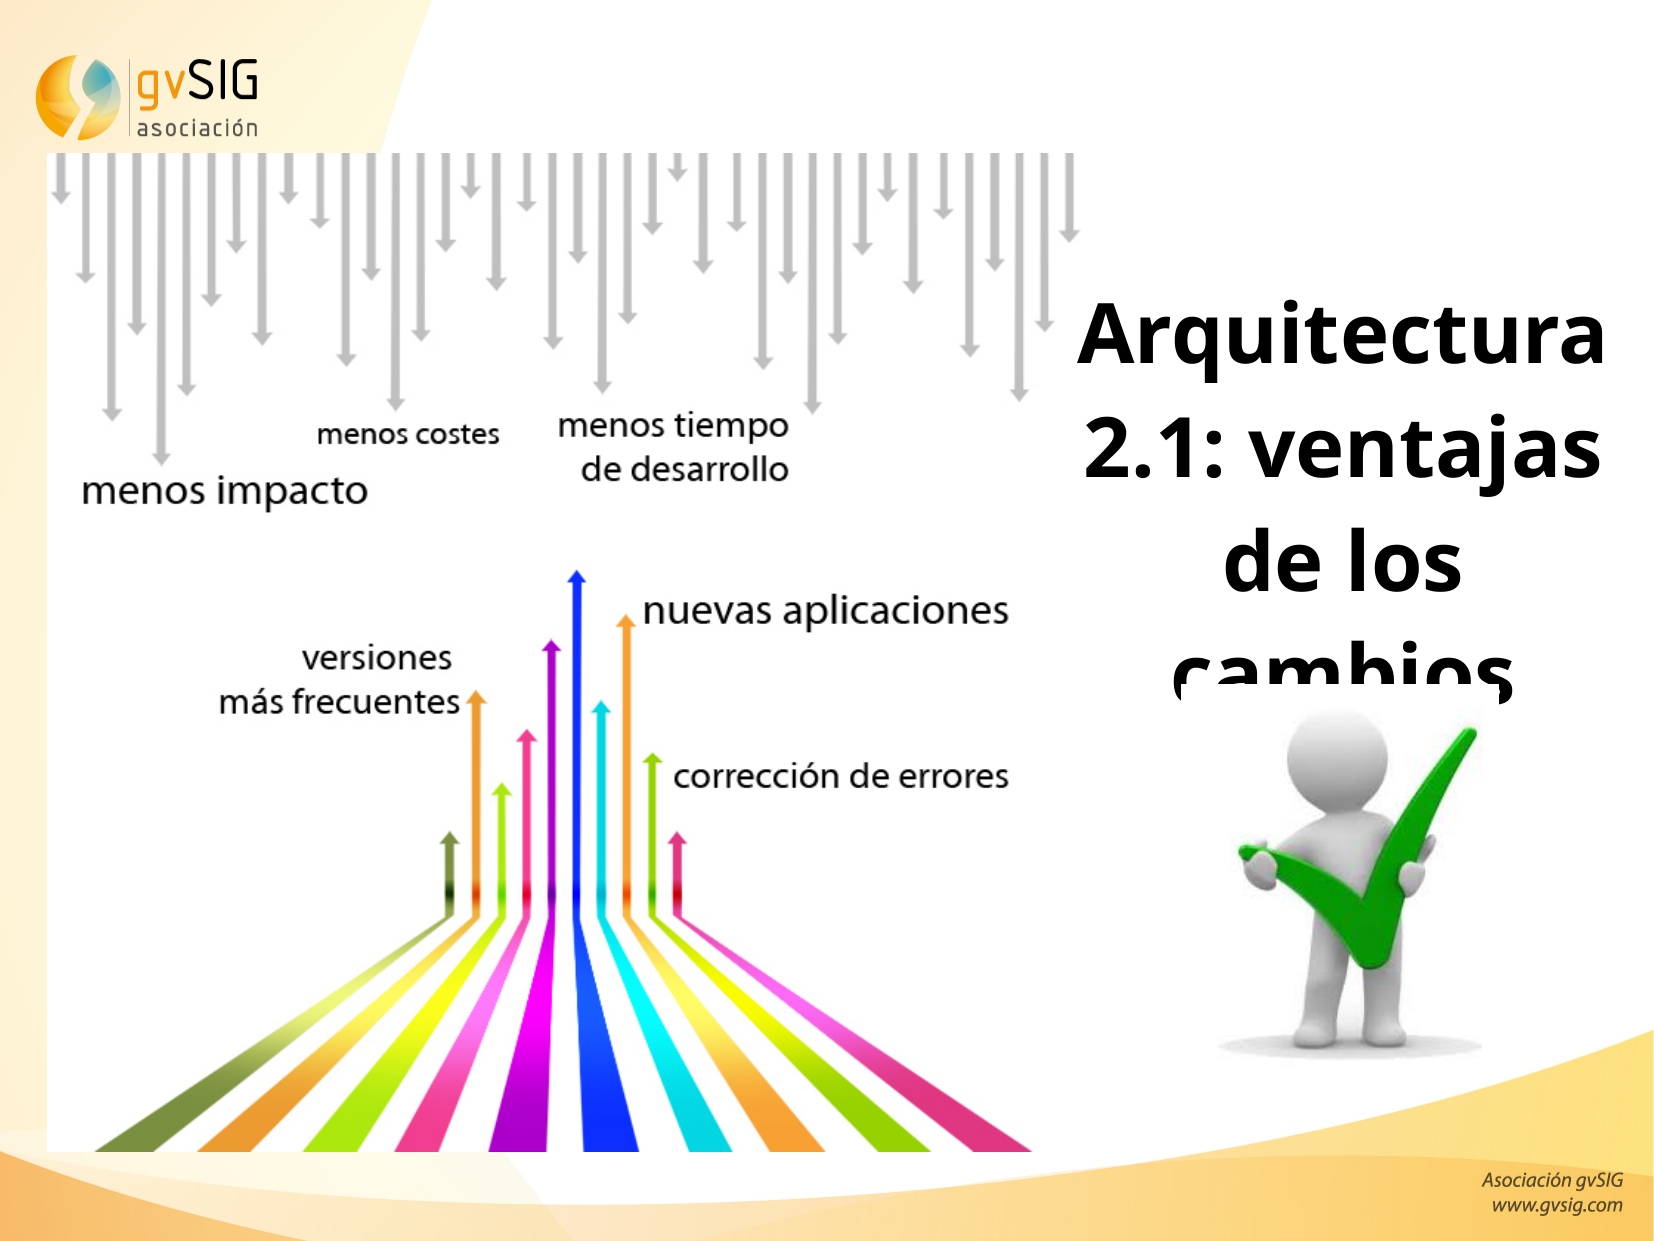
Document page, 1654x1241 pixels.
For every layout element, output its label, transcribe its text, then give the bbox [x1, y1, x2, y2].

picture [0, 0, 1654, 1241]
title Arquitectura 2.1: ventajas de los cambios [1062, 118, 1625, 886]
